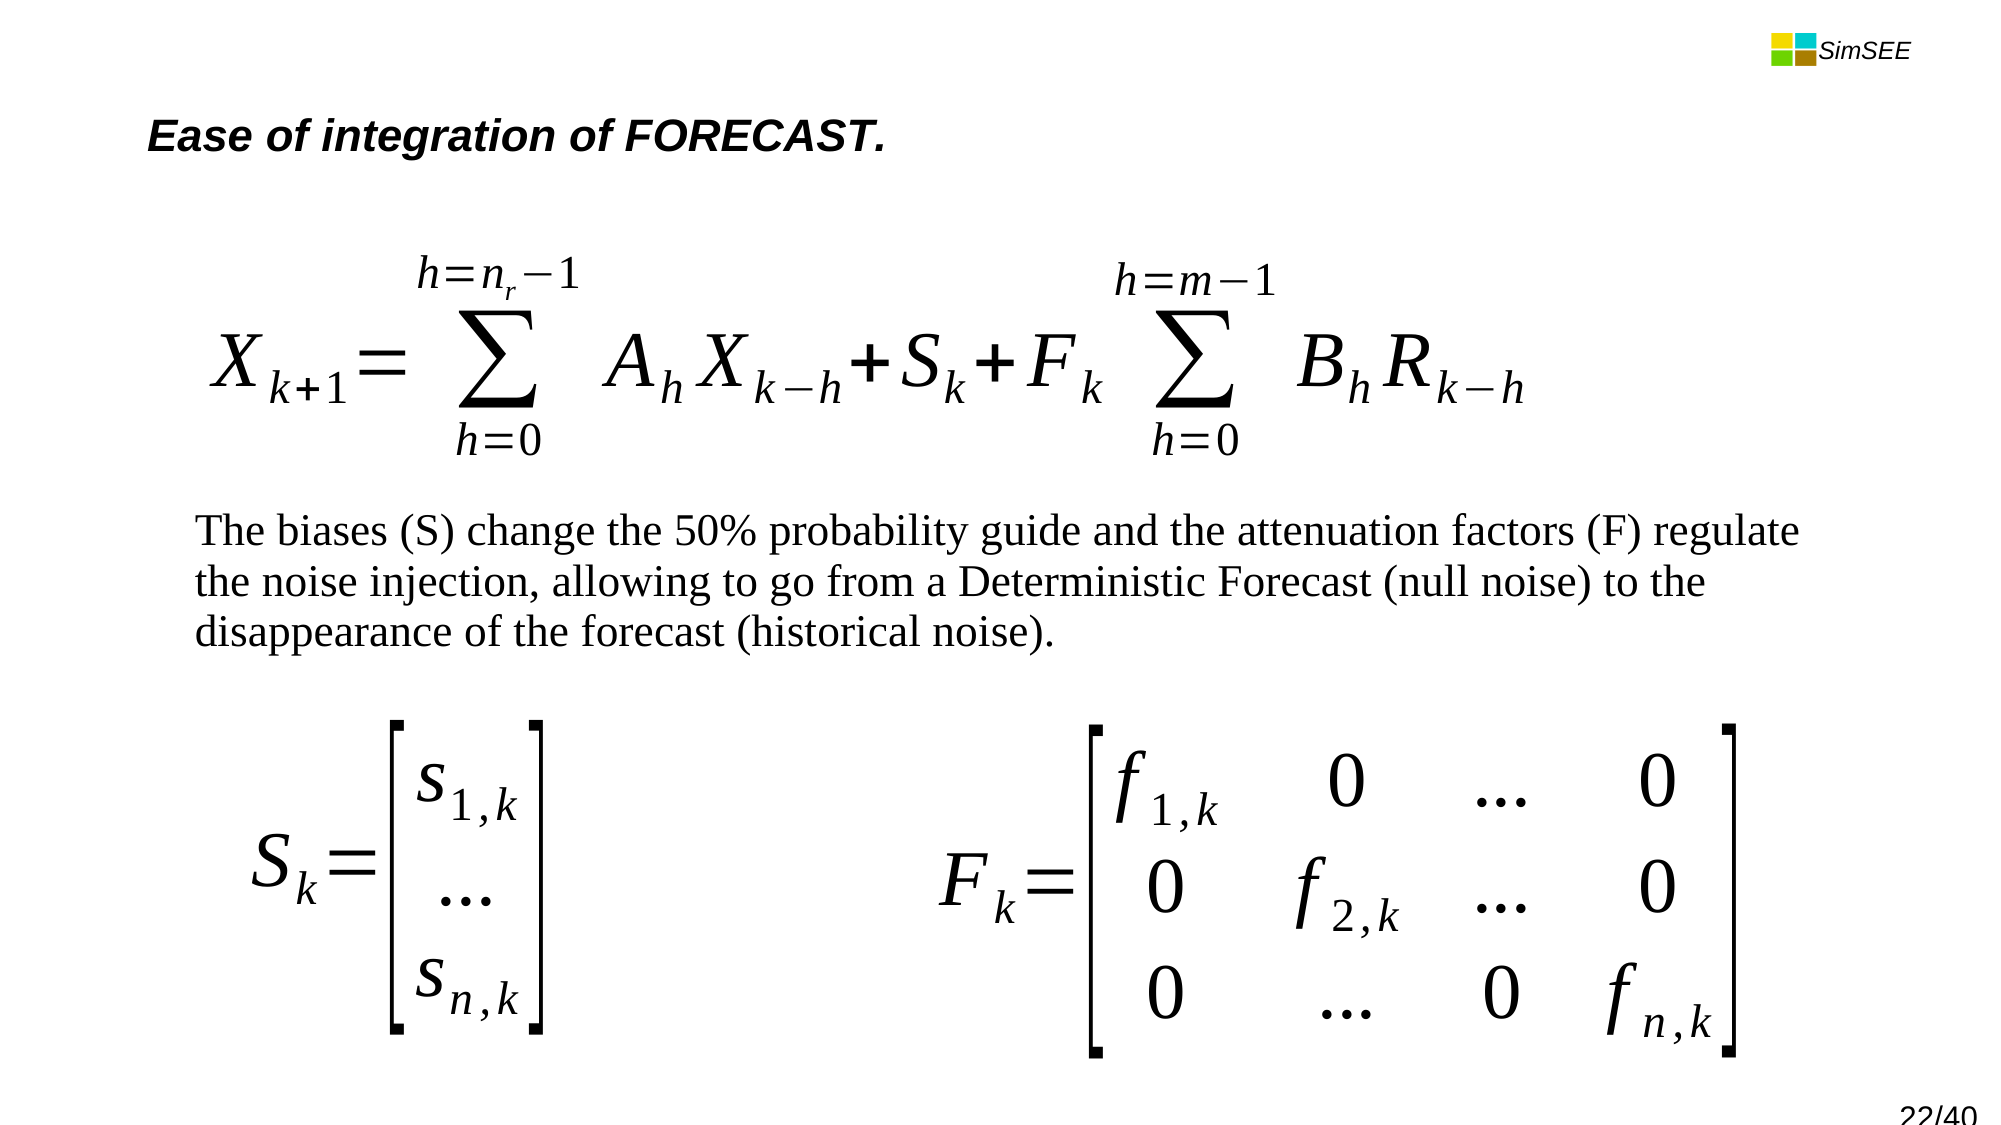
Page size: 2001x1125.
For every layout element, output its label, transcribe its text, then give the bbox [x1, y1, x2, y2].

chart [243, 716, 556, 1040]
picture [1770, 32, 1818, 67]
chart [199, 246, 1532, 467]
list The biases (S) change the 50% probability guide and the attenuation factors (F) regulate the noise injection, allowing to go from a Deterministic Forecast (null noise) to the disappearance of the forecast (historical noise). [106, 487, 1888, 721]
chart [929, 720, 1749, 1063]
title Ease of integration of FORECAST. [146, 41, 1758, 230]
